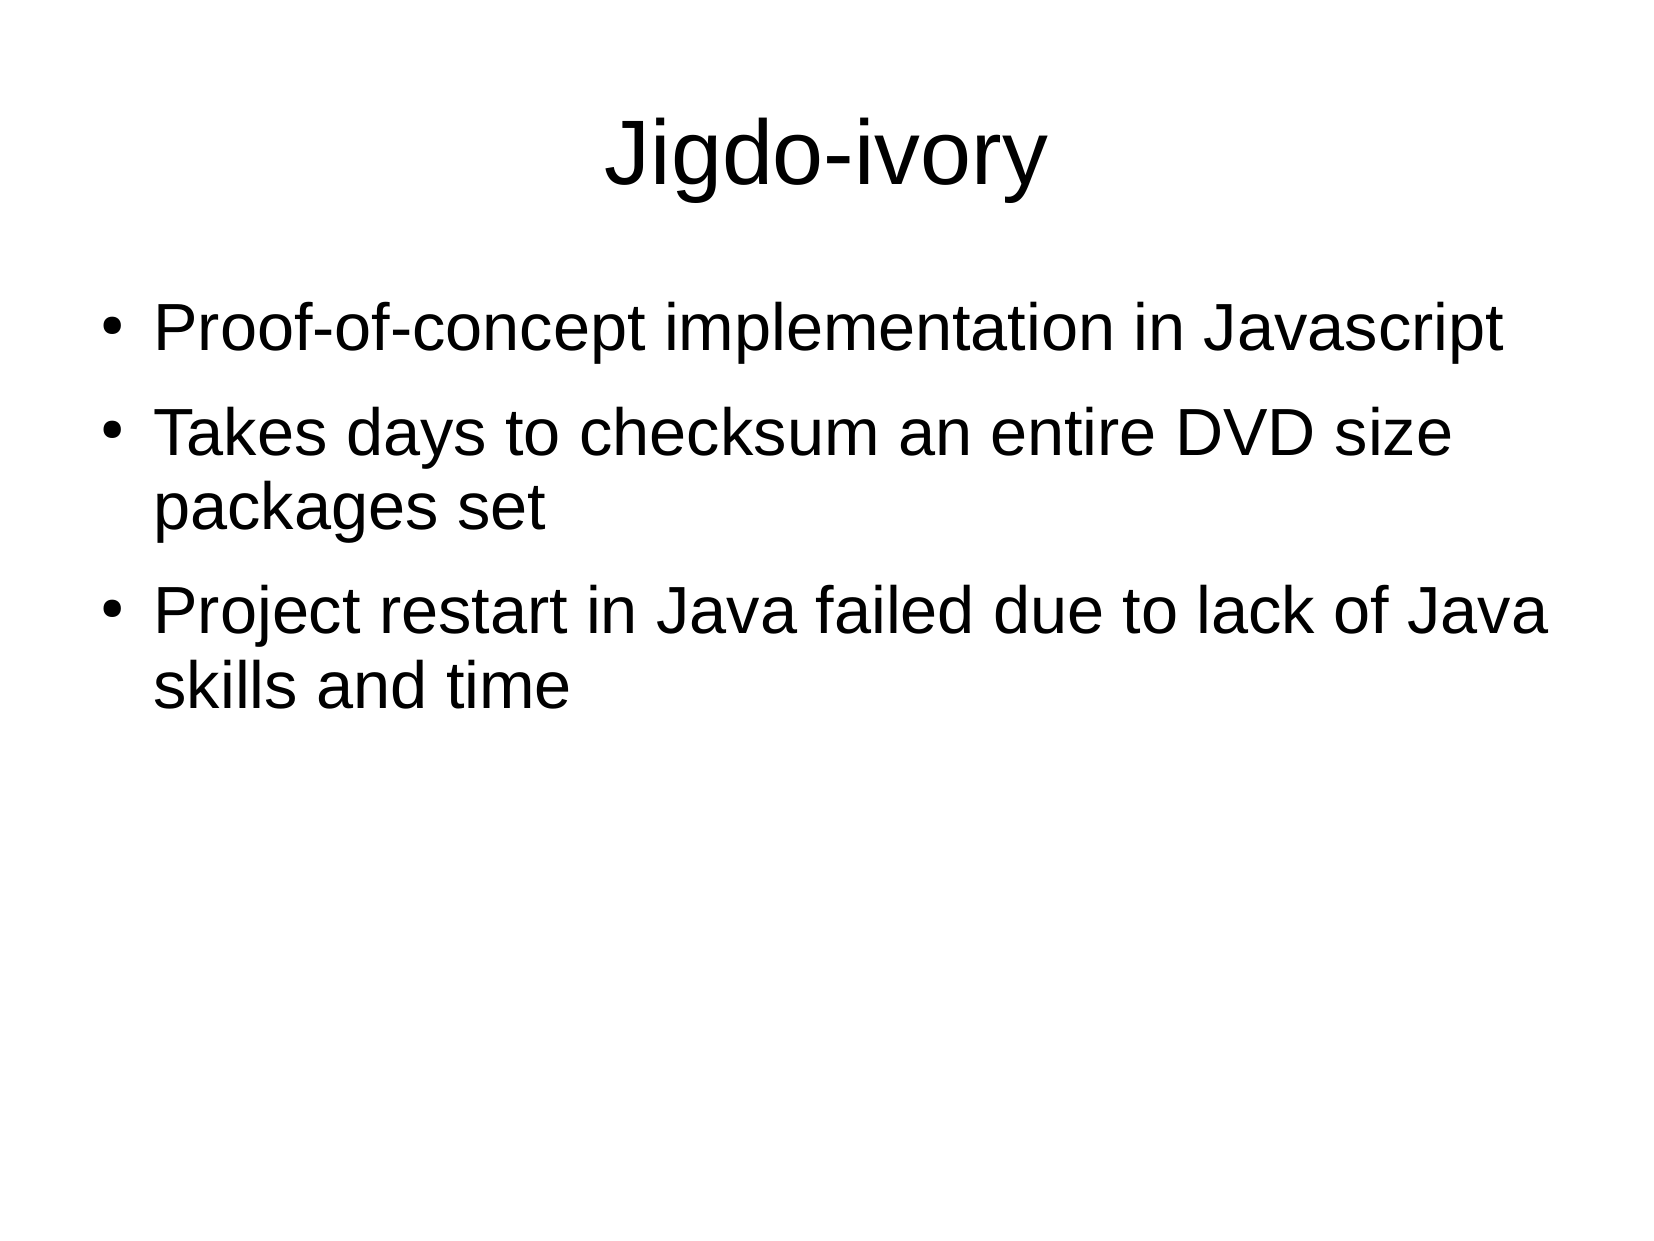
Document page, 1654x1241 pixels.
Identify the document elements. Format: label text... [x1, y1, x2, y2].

title Jigdo-ivory [82, 49, 1571, 257]
list Proof-of-concept implementation in Javascript Takes days to checksum an entire DVD size packages set Project restart in Java failed due to lack of Java skills and time [82, 290, 1571, 1109]
